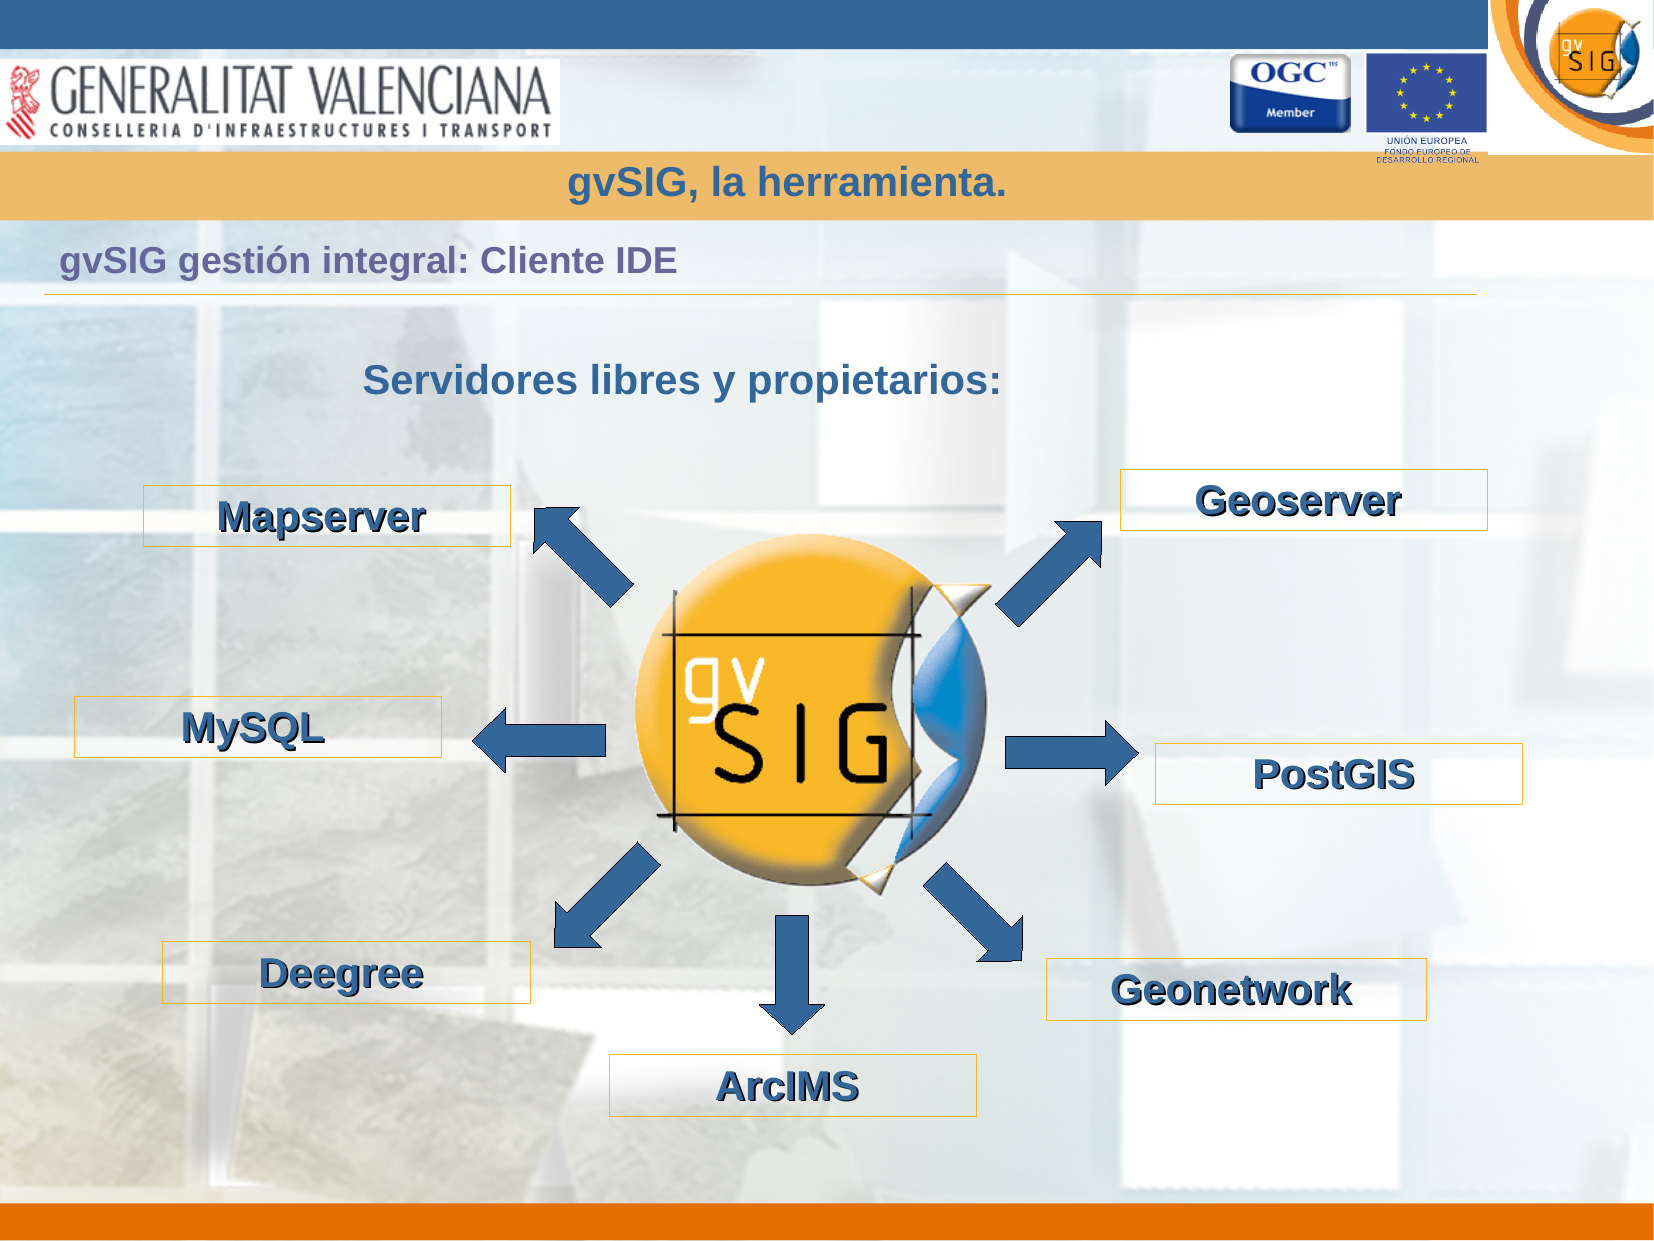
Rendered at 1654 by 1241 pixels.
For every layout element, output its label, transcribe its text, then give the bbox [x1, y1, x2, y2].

text_box [472, 707, 606, 773]
picture [0, 59, 560, 145]
picture [1364, 0, 1654, 155]
text_box [1005, 720, 1139, 786]
text_box [995, 521, 1102, 627]
text_box Geonetwork [1046, 958, 1427, 1021]
text_box ArcIMS [609, 1054, 977, 1117]
text_box gvSIG gestión integral: Cliente IDE [44, 231, 761, 303]
text_box [923, 862, 1023, 962]
picture [628, 530, 996, 901]
text_box MySQL [74, 696, 442, 758]
text_box [759, 915, 825, 1035]
text_box Servidores libres y propietarios: [197, 335, 1124, 411]
text_box Mapserver [143, 485, 511, 547]
picture [1230, 54, 1351, 133]
text_box PostGIS [1155, 743, 1523, 805]
text_box [533, 507, 634, 608]
text_box Deegree [162, 941, 531, 1004]
text_box gvSIG, la herramienta. [0, 151, 1575, 228]
text_box [554, 841, 661, 948]
text_box Geoserver [1120, 469, 1488, 531]
